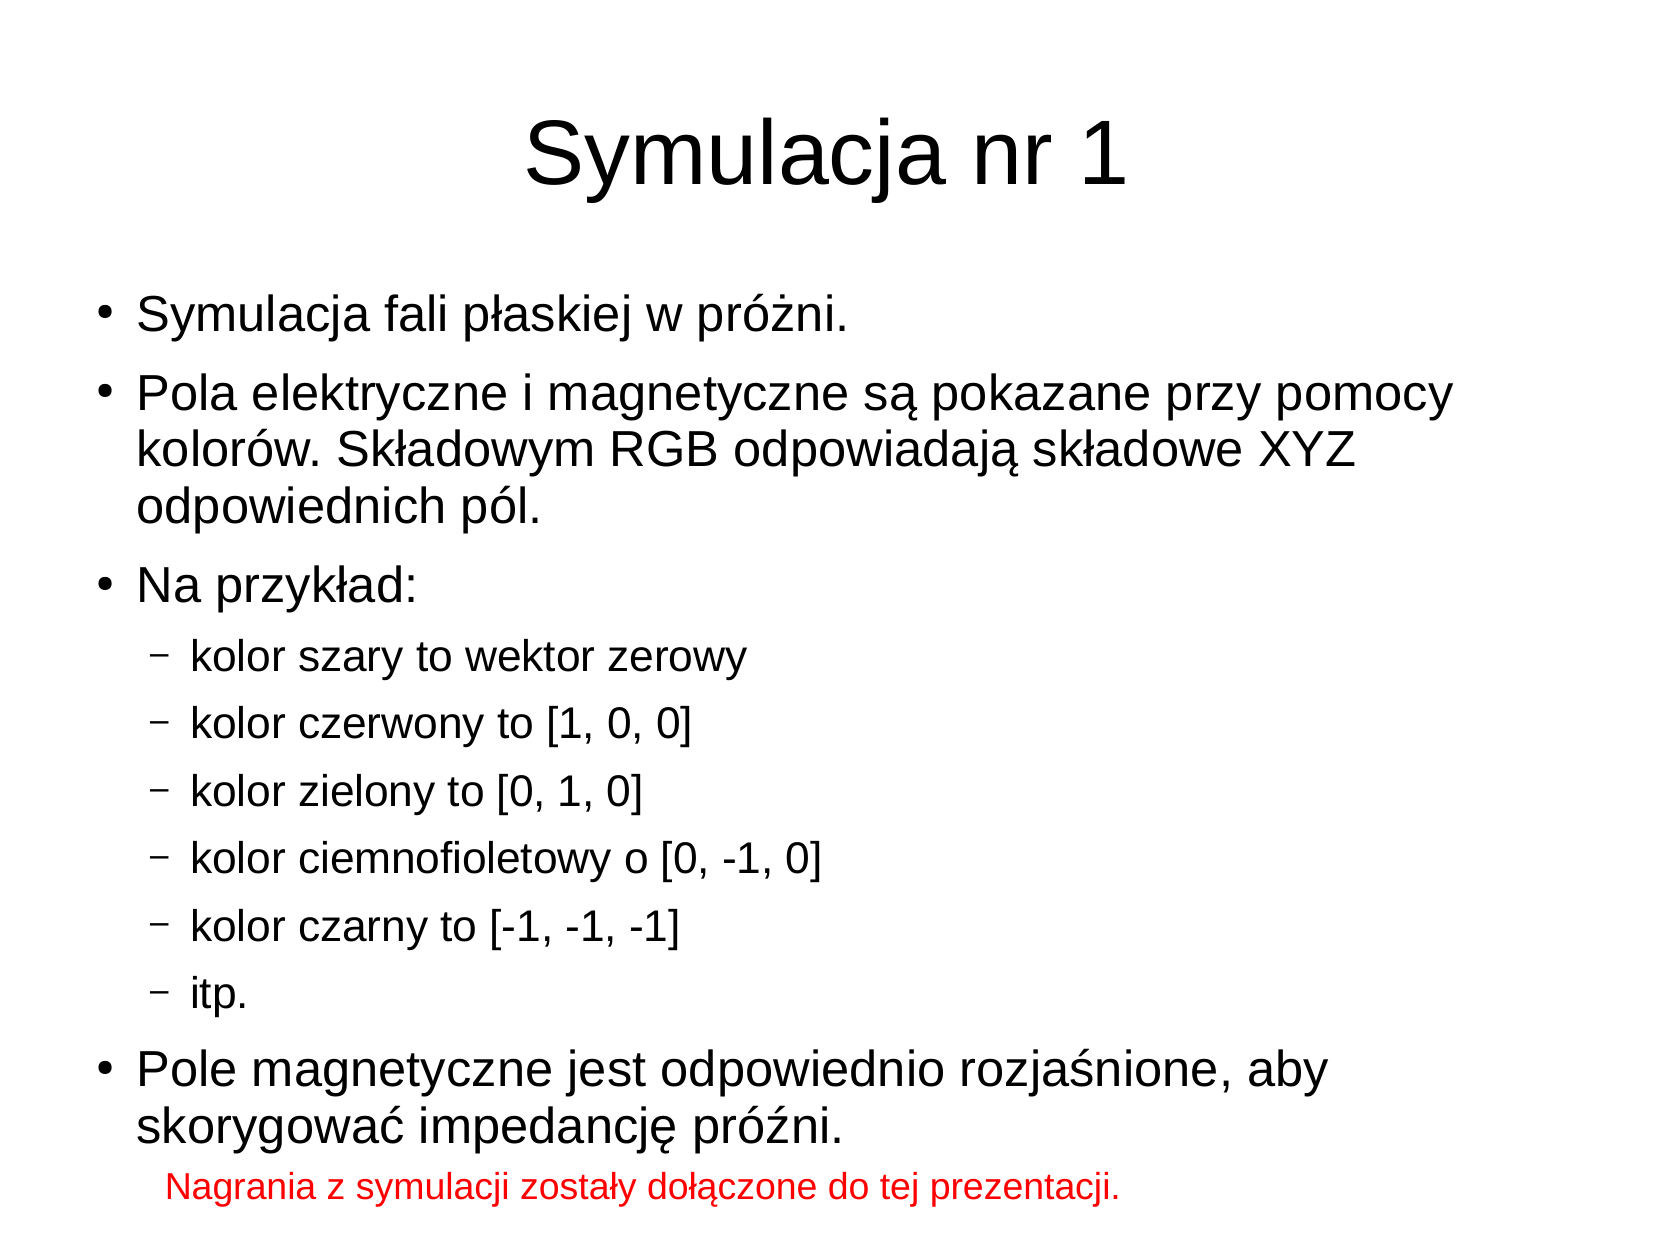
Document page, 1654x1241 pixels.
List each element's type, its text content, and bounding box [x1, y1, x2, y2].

text_box Nagrania z symulacji zostały dołączone do tej prezentacji. [150, 1158, 1501, 1216]
title Symulacja nr 1 [82, 49, 1571, 257]
list Symulacja fali płaskiej w próżni. Pola elektryczne i magnetyczne są pokazane przy pomocy kolorów. Składowym RGB odpowiadają składowe XYZ odpowiednich pól. Na przykład: kolor szary to wektor zerowy kolor czerwony to [1, 0, 0] kolor zielony to [0, 1, 0] kolor ciemnofioletowy o [0, -1, 0] kolor czarny to [-1, -1, -1] itp. Pole magnetyczne jest odpowiednio rozjaśnione, aby skorygować impedancję próźni. [82, 285, 1571, 1156]
